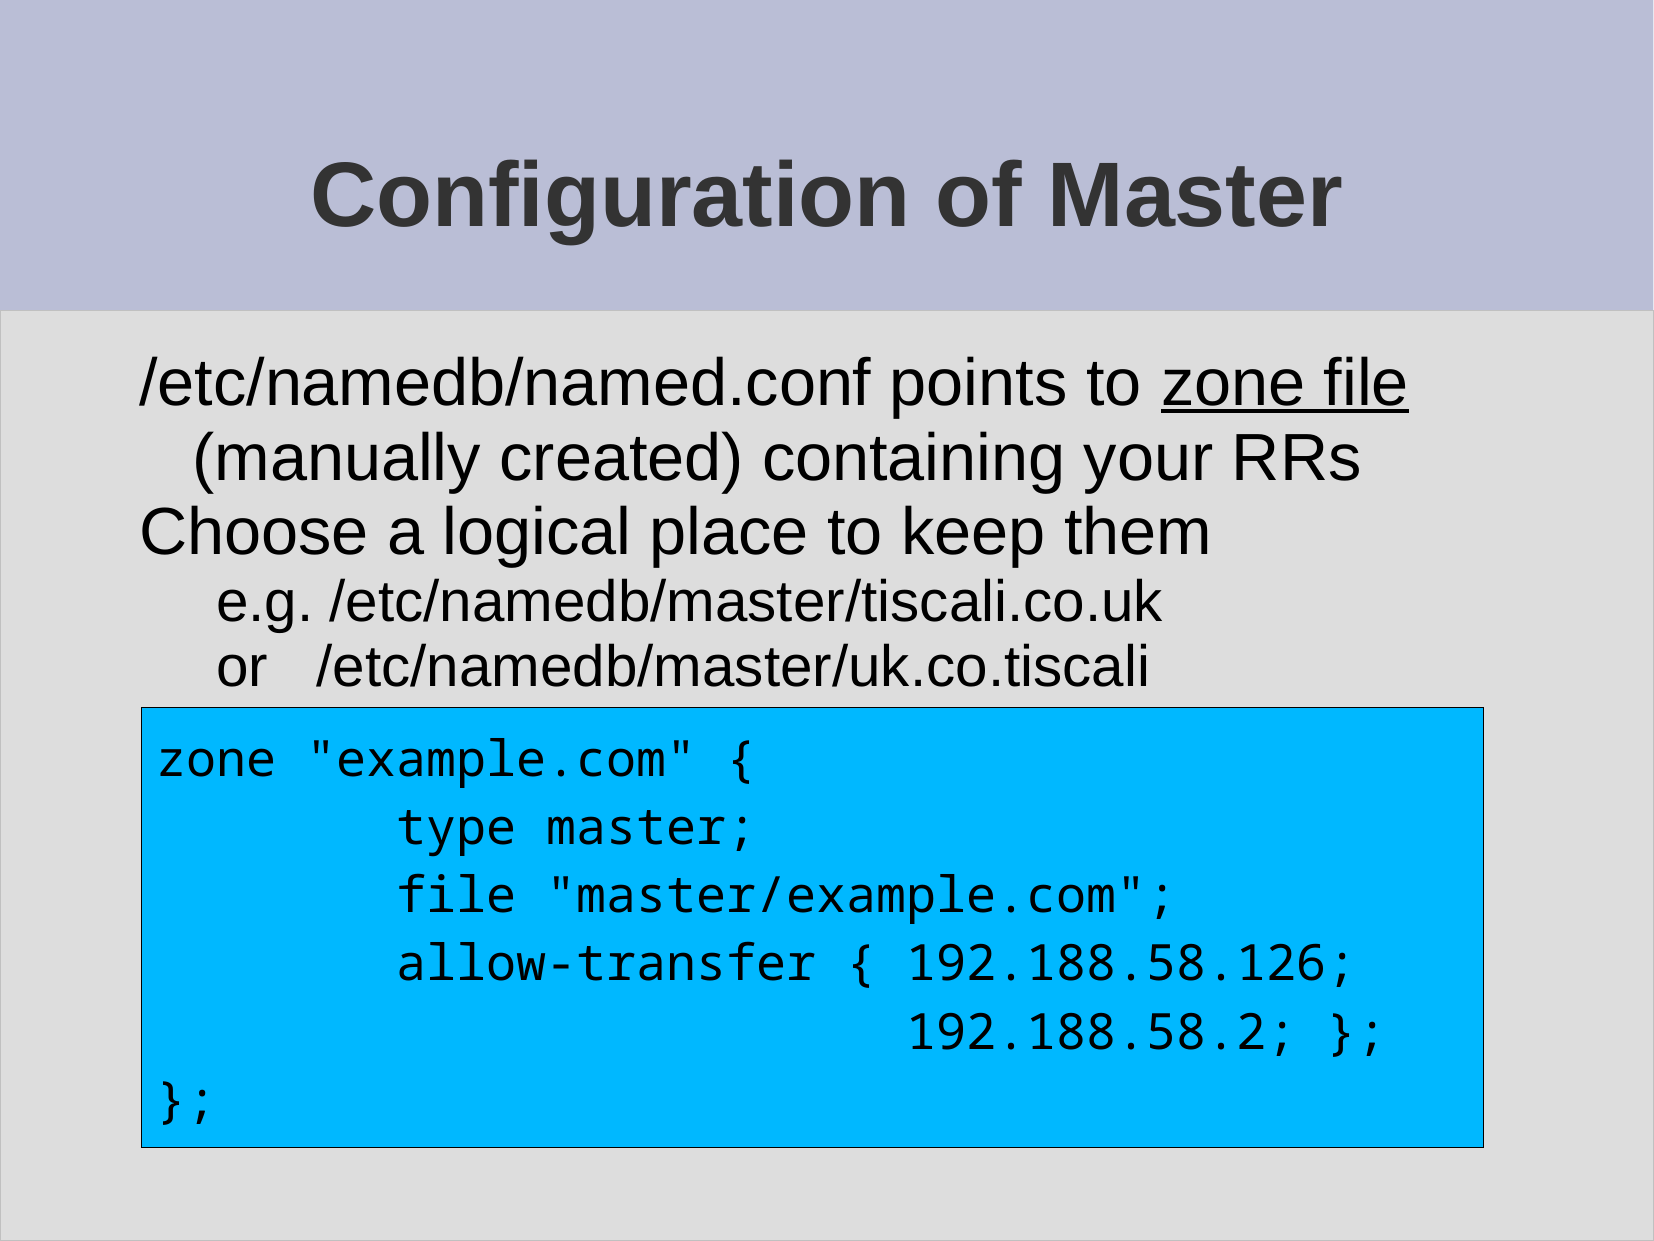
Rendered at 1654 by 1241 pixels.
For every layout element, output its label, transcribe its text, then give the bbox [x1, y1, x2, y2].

title Configuration of Master [121, 91, 1534, 299]
text_box zone "example.com" { type master; file "master/example.com"; allow-transfer { 192.188.58.126; 192.188.58.2; }; }; [141, 707, 1484, 1079]
list /etc/namedb/named.conf points to zone file (manually created) containing your RRs Choose a logical place to keep them e.g. /etc/namedb/master/tiscali.co.uk or /etc/namedb/master/uk.co.tiscali [121, 344, 1534, 1127]
